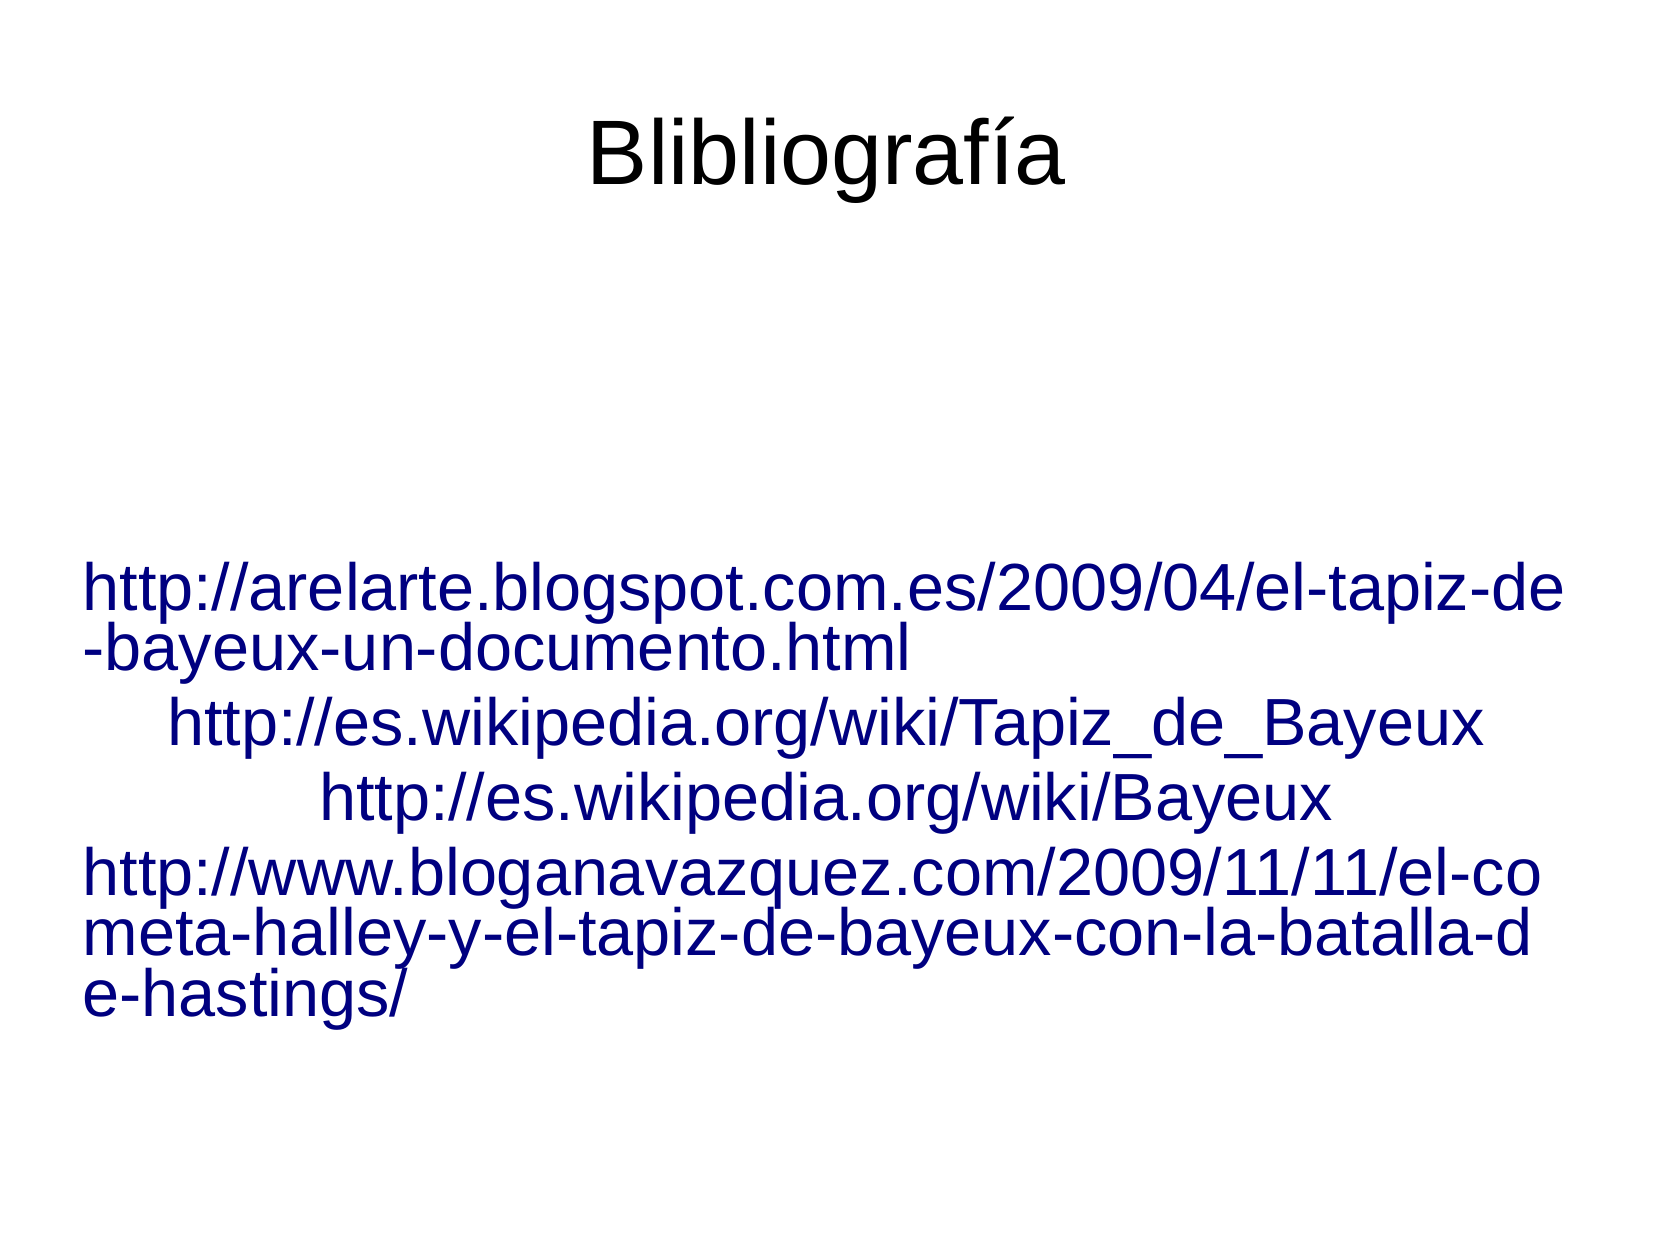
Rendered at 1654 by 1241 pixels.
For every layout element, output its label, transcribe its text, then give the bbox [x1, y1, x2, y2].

subtitle http://arelarte.blogspot.com.es/2009/04/el-tapiz-de-bayeux-un-documento.html http://es.wikipedia.org/wiki/Tapiz_de_Bayeux http://es.wikipedia.org/wiki/Bayeux http://www.bloganavazquez.com/2009/11/11/el-cometa-halley-y-el-tapiz-de-bayeux-con-la-batalla-de-hastings/ [82, 290, 1571, 1109]
title Blibliografía [82, 49, 1571, 257]
